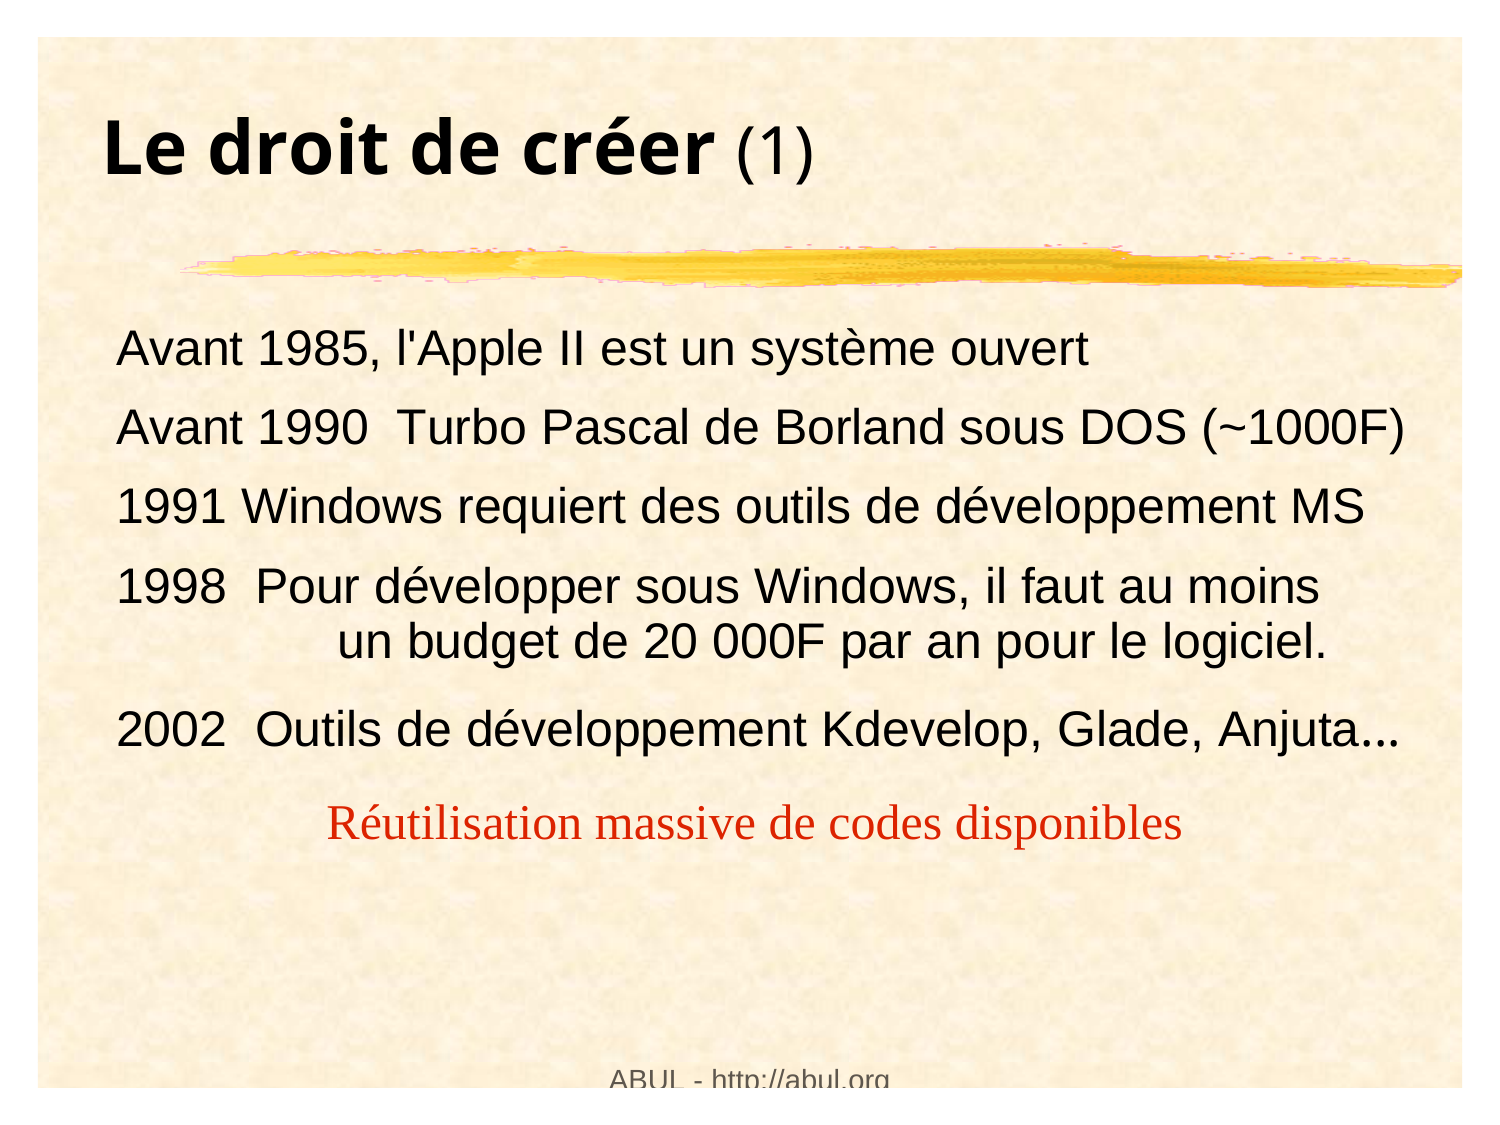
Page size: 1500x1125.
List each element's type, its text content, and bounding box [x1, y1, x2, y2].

text_box Avant 1985, l'Apple II est un système ouvert Avant 1990 Turbo Pascal de Borland sous DOS (~1000F) 1991 Windows requiert des outils de développement MS 1998 Pour développer sous Windows, il faut au moins un budget de 20 000F par an pour le logiciel. 2002 Outils de développement Kdevelop, Glade, Anjuta... Réutilisation massive de codes disponibles [102, 319, 1451, 1001]
picture [614, 1073, 621, 1082]
picture [878, 1076, 886, 1088]
picture [732, 1076, 737, 1088]
picture [852, 1076, 860, 1088]
picture [788, 1082, 795, 1088]
picture [716, 1076, 723, 1088]
picture [806, 1076, 813, 1088]
picture [633, 1081, 643, 1088]
title Le droit de créer (1) [101, 39, 1312, 253]
picture [633, 1072, 642, 1078]
picture [37, 37, 1463, 1088]
picture [612, 1084, 624, 1088]
picture [748, 1076, 755, 1088]
